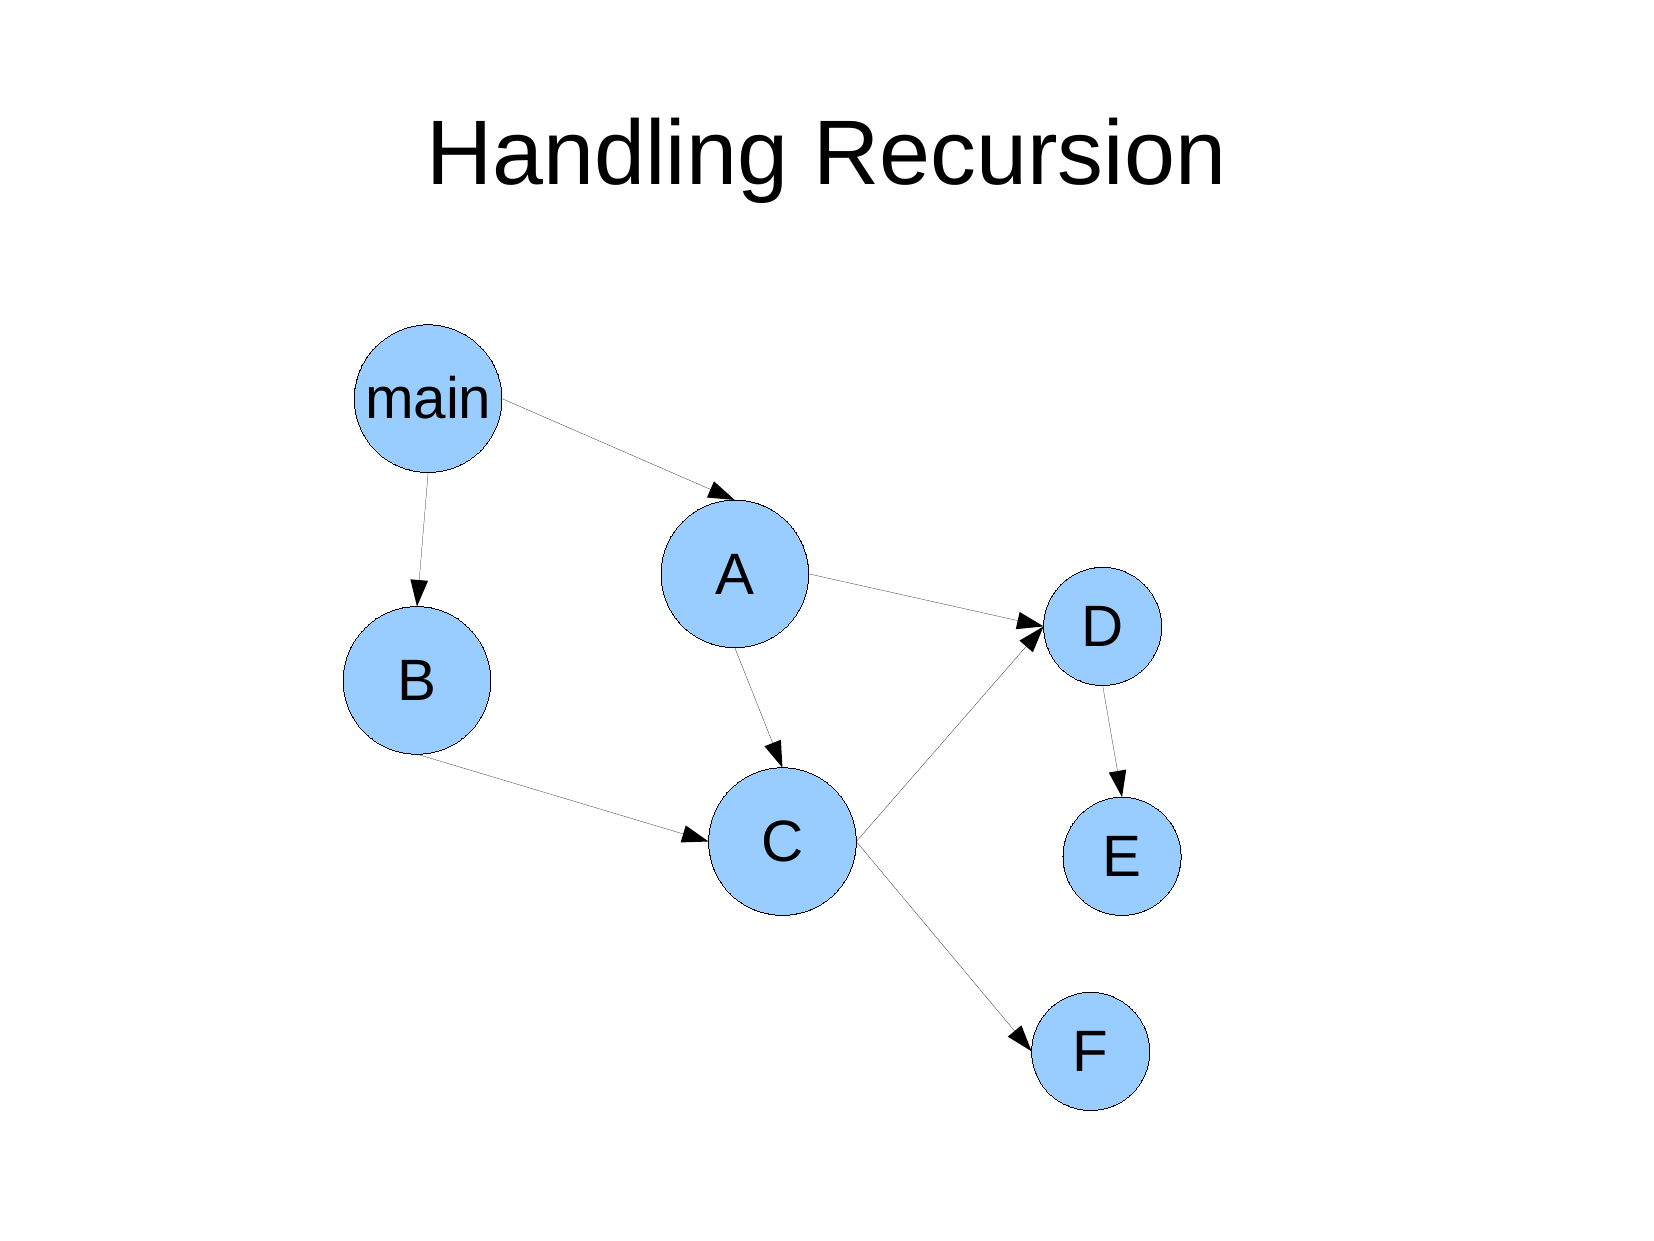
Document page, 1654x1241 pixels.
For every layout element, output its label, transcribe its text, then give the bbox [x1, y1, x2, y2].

text_box F [1031, 992, 1150, 1111]
title Handling Recursion [82, 49, 1571, 257]
text_box B [343, 606, 491, 755]
text_box D [1043, 567, 1162, 686]
text_box E [1062, 797, 1182, 916]
text_box main [354, 324, 502, 473]
text_box C [708, 767, 857, 916]
text_box A [661, 500, 809, 648]
